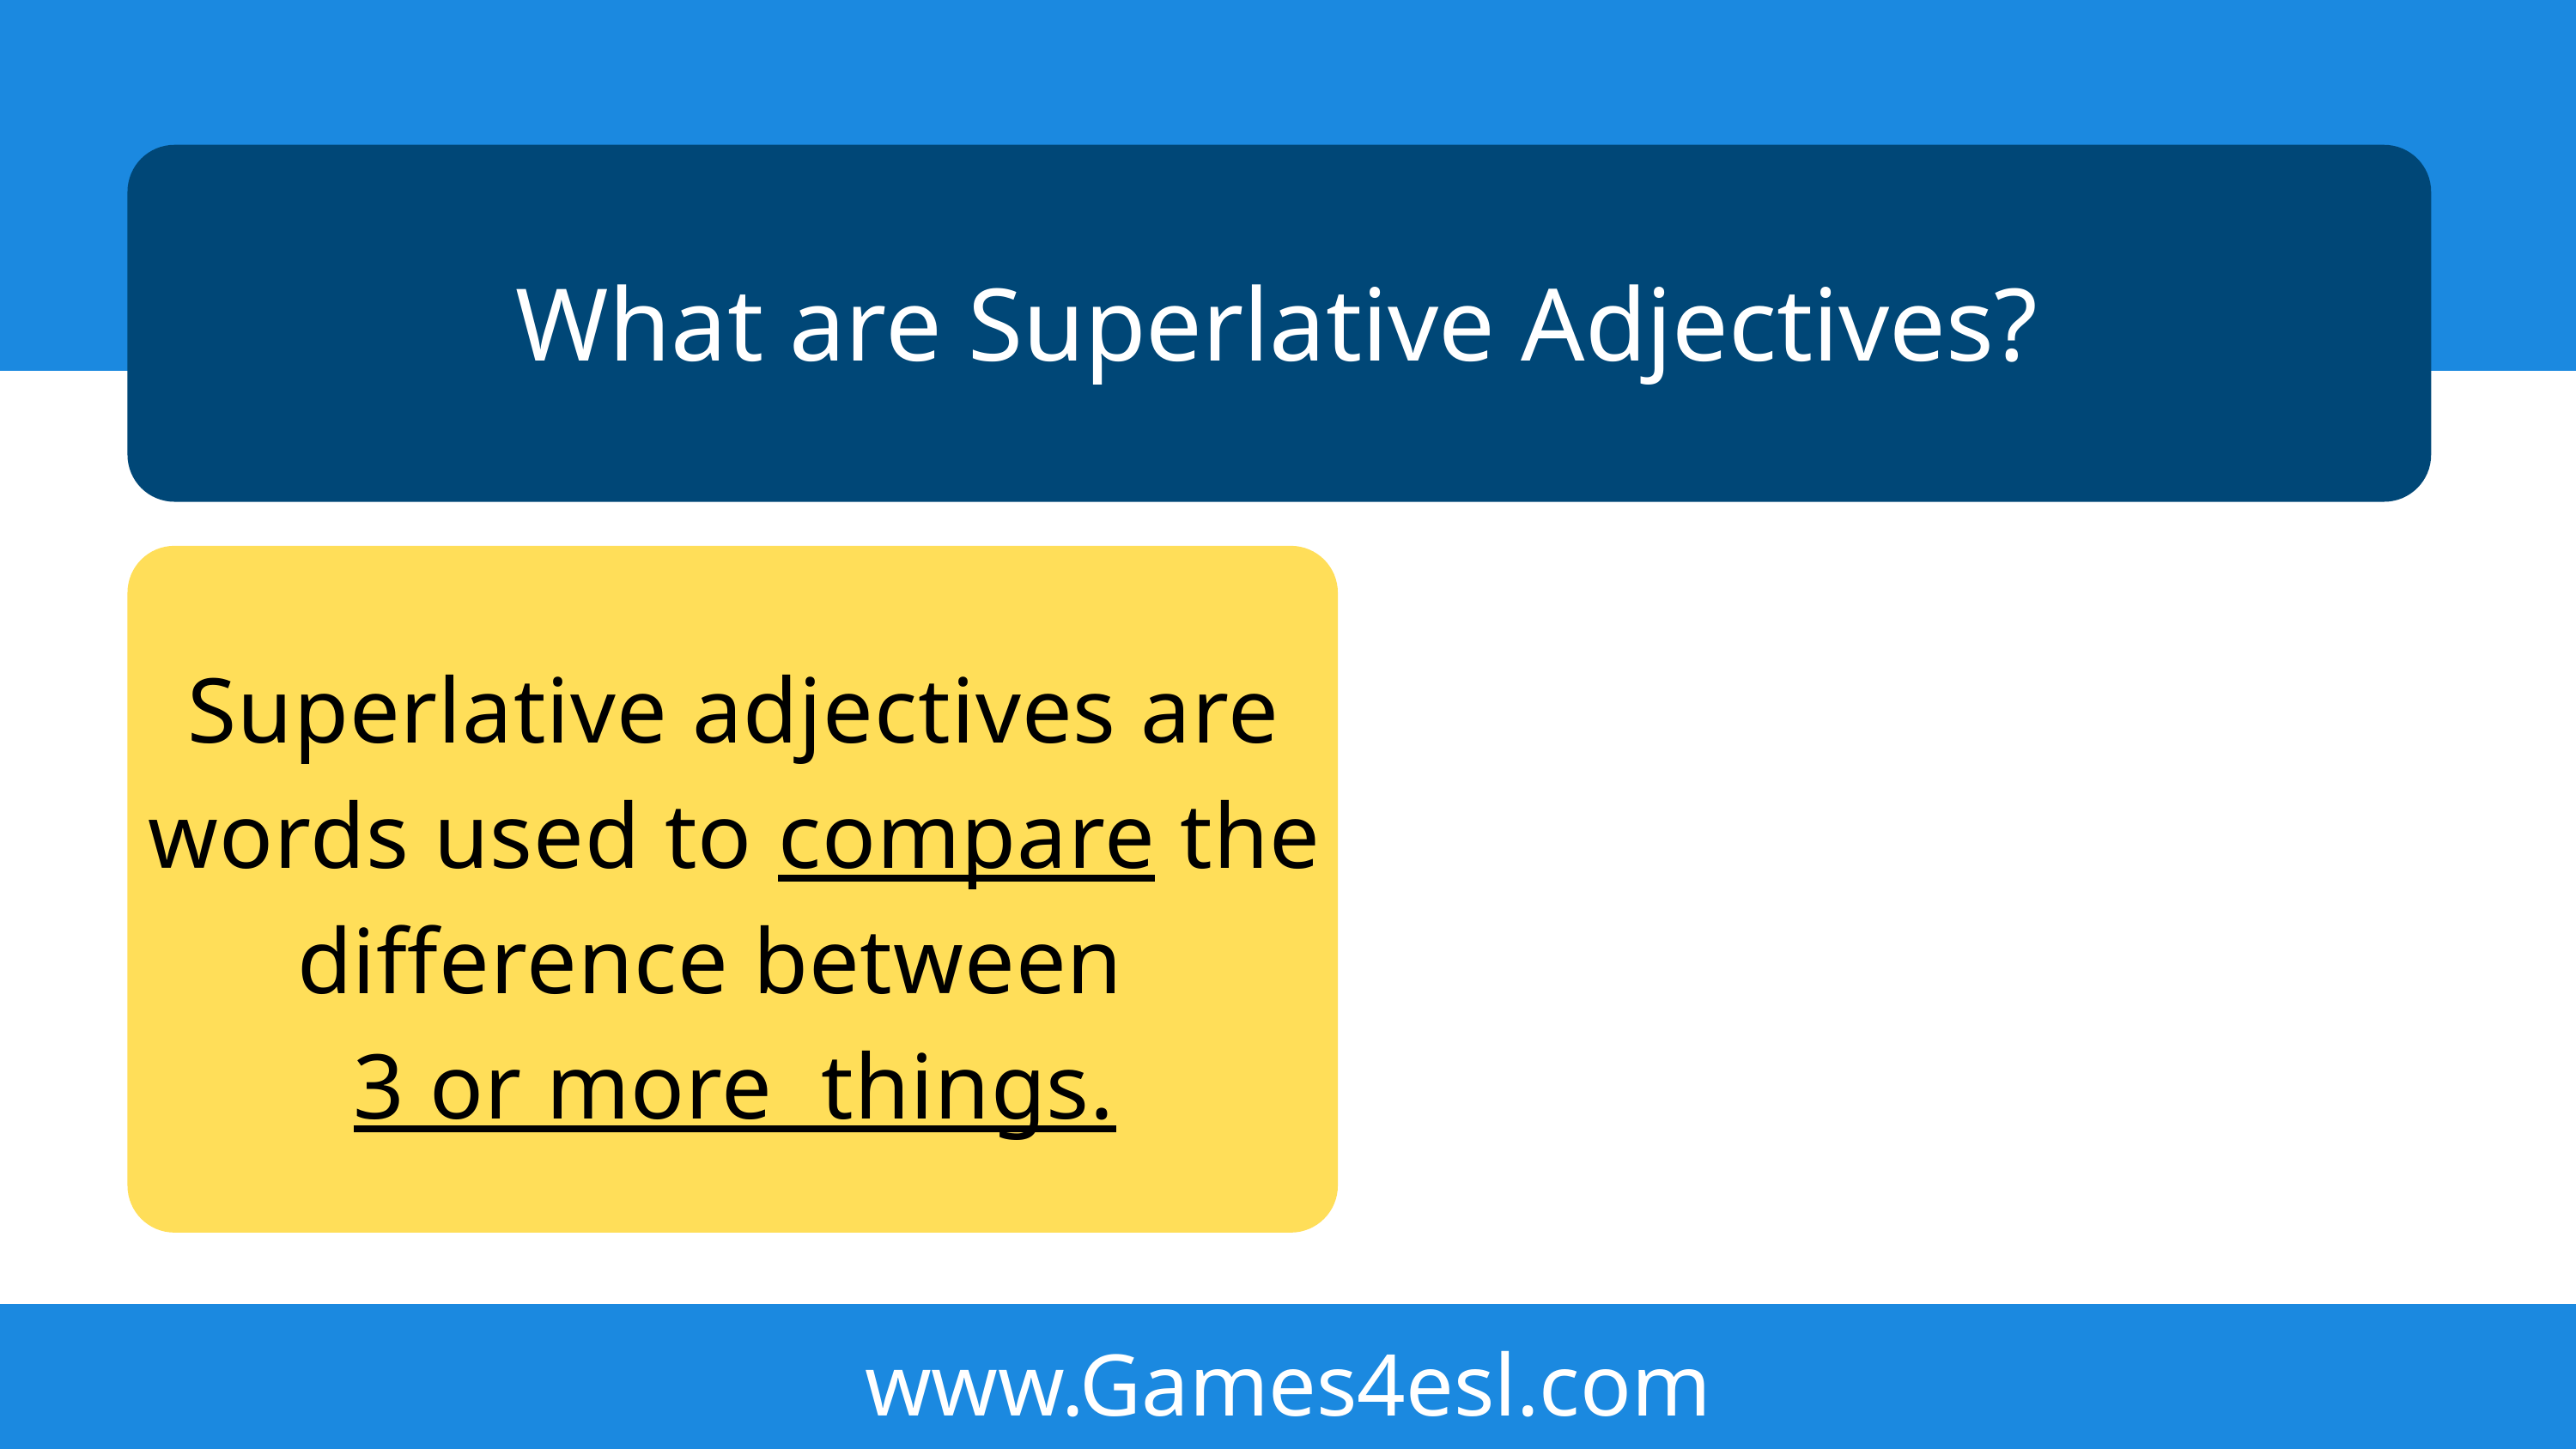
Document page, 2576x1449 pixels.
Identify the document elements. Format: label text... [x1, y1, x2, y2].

text_box www.Games4esl.com [842, 1314, 1734, 1426]
text_box [127, 545, 1339, 1233]
text_box What are Superlative Adjectives? [197, 270, 2358, 383]
text_box [0, 1304, 2576, 1449]
text_box [0, 0, 2576, 502]
text_box Superlative adjectives are words used to compare the difference between 3 or more things. [137, 635, 1332, 1131]
